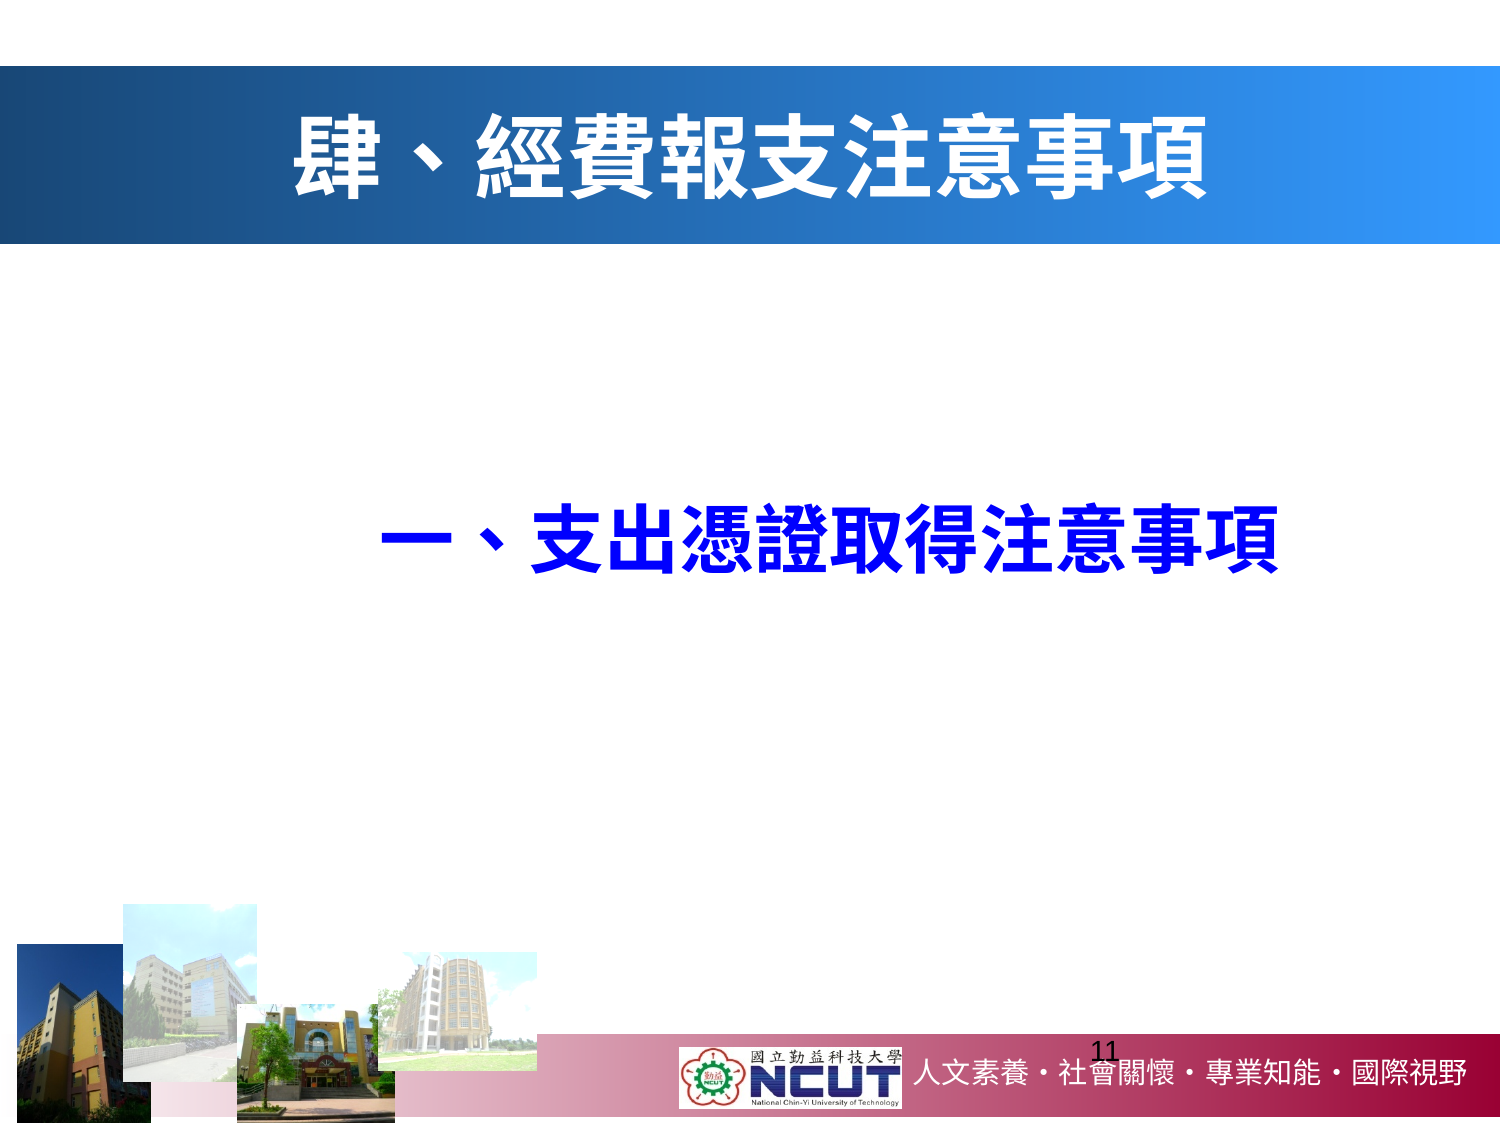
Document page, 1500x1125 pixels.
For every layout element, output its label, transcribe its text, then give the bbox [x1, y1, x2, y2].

text_box [1074, 1024, 1426, 1103]
list 一、支出憑證取得注意事項 [64, 267, 1388, 977]
title 肆、經費報支注意事項 [0, 66, 1500, 244]
